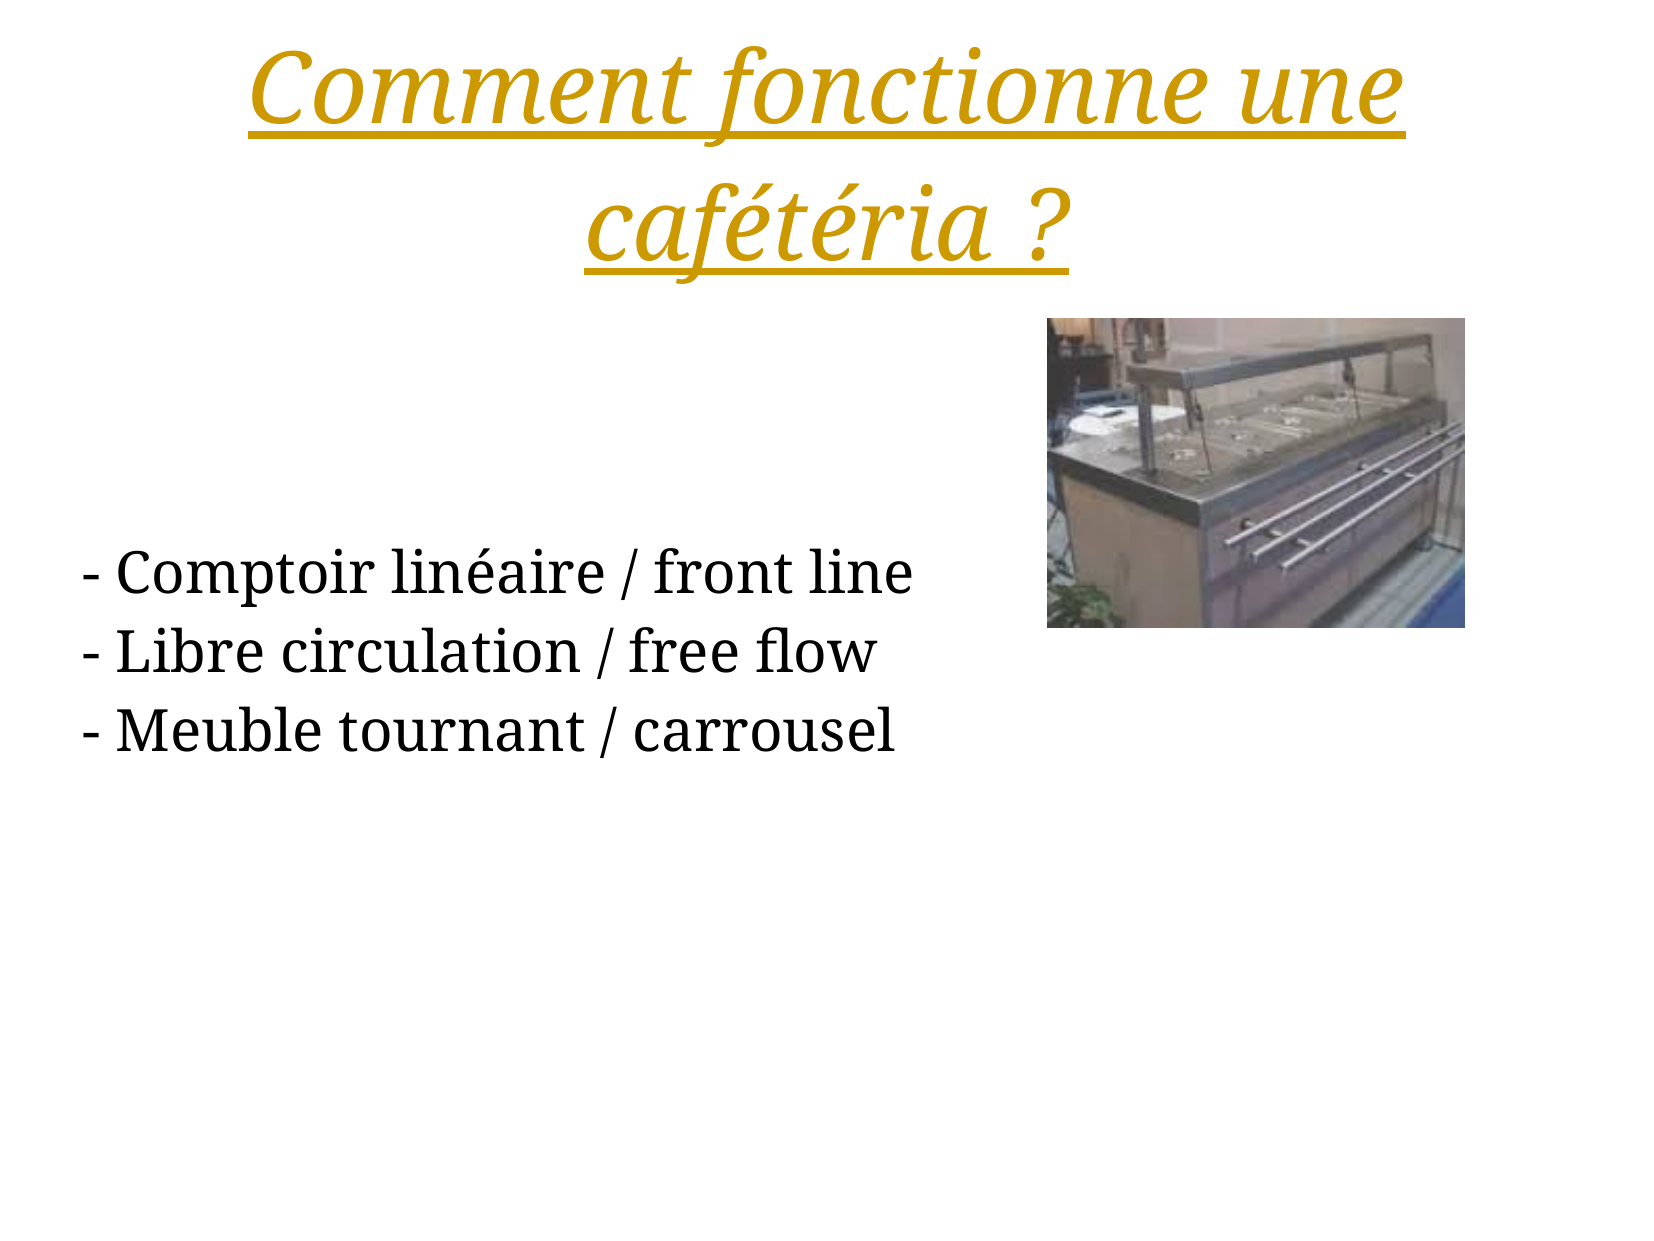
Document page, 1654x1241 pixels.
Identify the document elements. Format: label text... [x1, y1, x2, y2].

title Comment fonctionne une cafétéria ? [82, 49, 1571, 257]
subtitle - Comptoir linéaire / front line - Libre circulation / free flow - Meuble tournant / carrousel [82, 290, 1571, 1010]
picture [1047, 318, 1465, 628]
